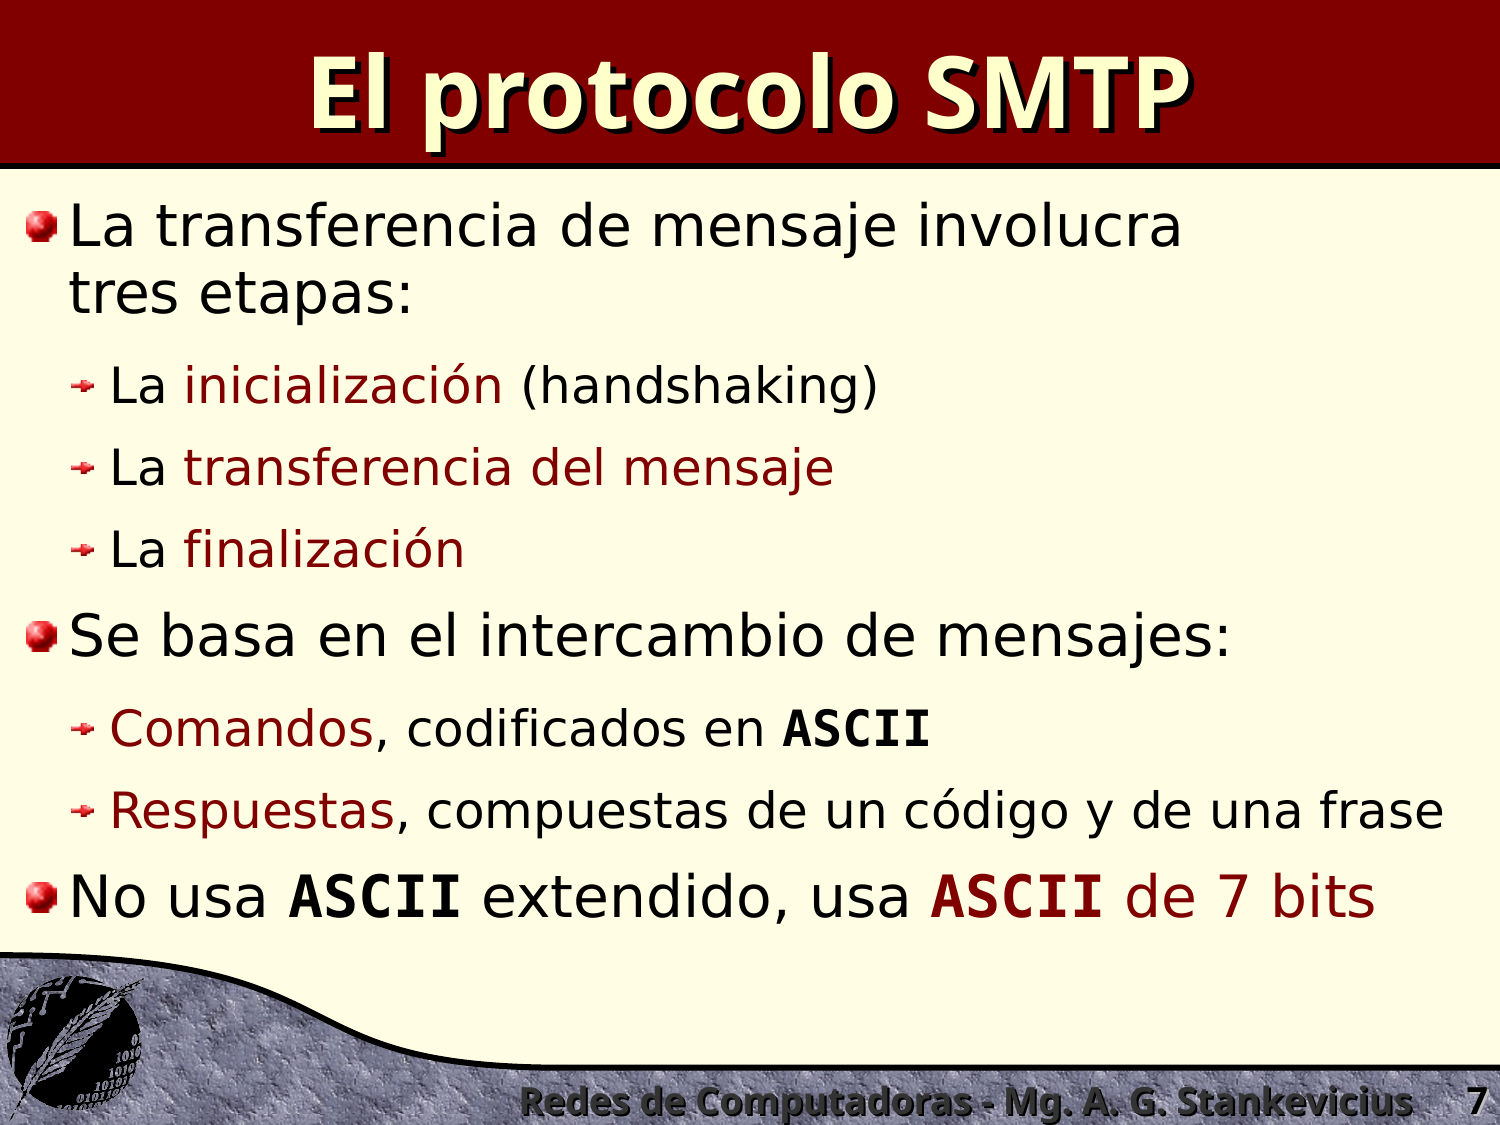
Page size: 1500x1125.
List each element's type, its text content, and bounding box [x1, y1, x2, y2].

picture [1047, 1100, 1054, 1110]
list La transferencia de mensaje involucra tres etapas: La inicialización (handshaking) La transferencia del mensaje La finalización Se basa en el intercambio de mensajes: Comandos, codificados en ASCII Respuestas, compuestas de un código y de una frase No usa ASCII extendido, usa ASCII de 7 bits [11, 192, 1486, 932]
title El protocolo SMTP [15, 5, 1485, 160]
picture [790, 1100, 795, 1110]
picture [0, 959, 1500, 1125]
